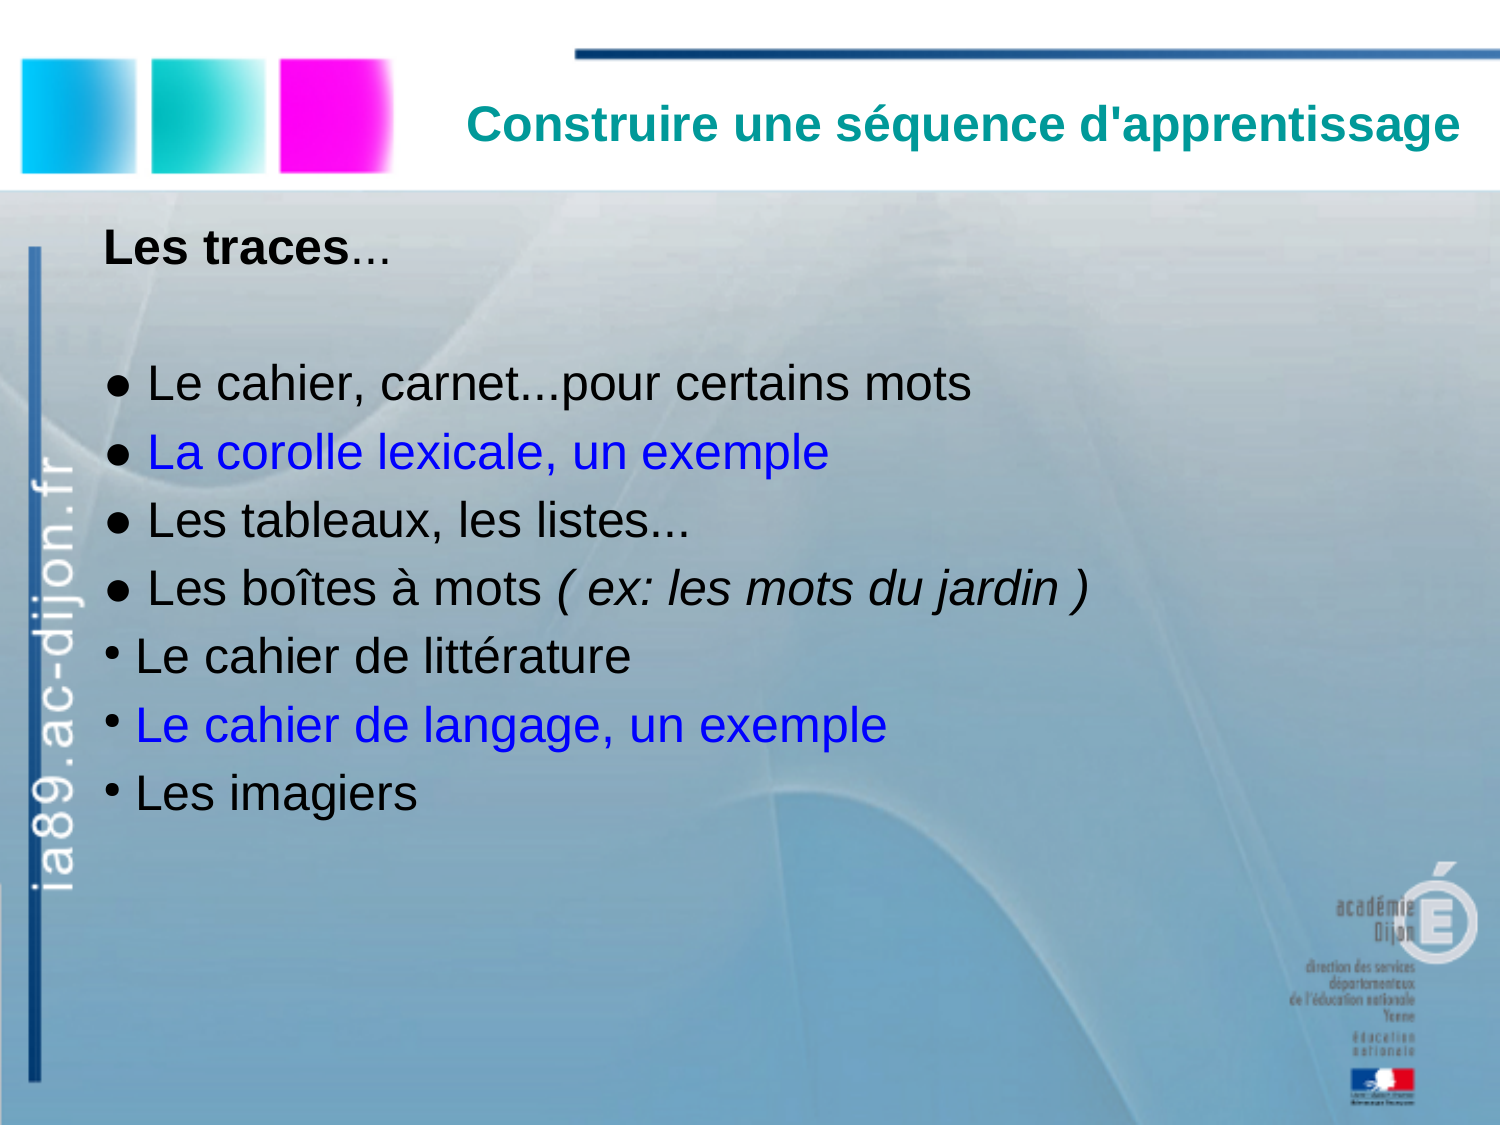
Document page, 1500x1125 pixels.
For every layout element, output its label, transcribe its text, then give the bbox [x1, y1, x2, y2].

picture [0, 0, 1500, 1125]
title Construire une séquence d'apprentissage [295, 42, 1477, 200]
text_box Les traces... ● Le cahier, carnet...pour certains mots ● La corolle lexicale, un exemple ● Les tableaux, les listes... ● Les boîtes à mots ( ex: les mots du jardin ) Le cahier de littérature Le cahier de langage, un exemple Les imagiers [88, 206, 1418, 829]
